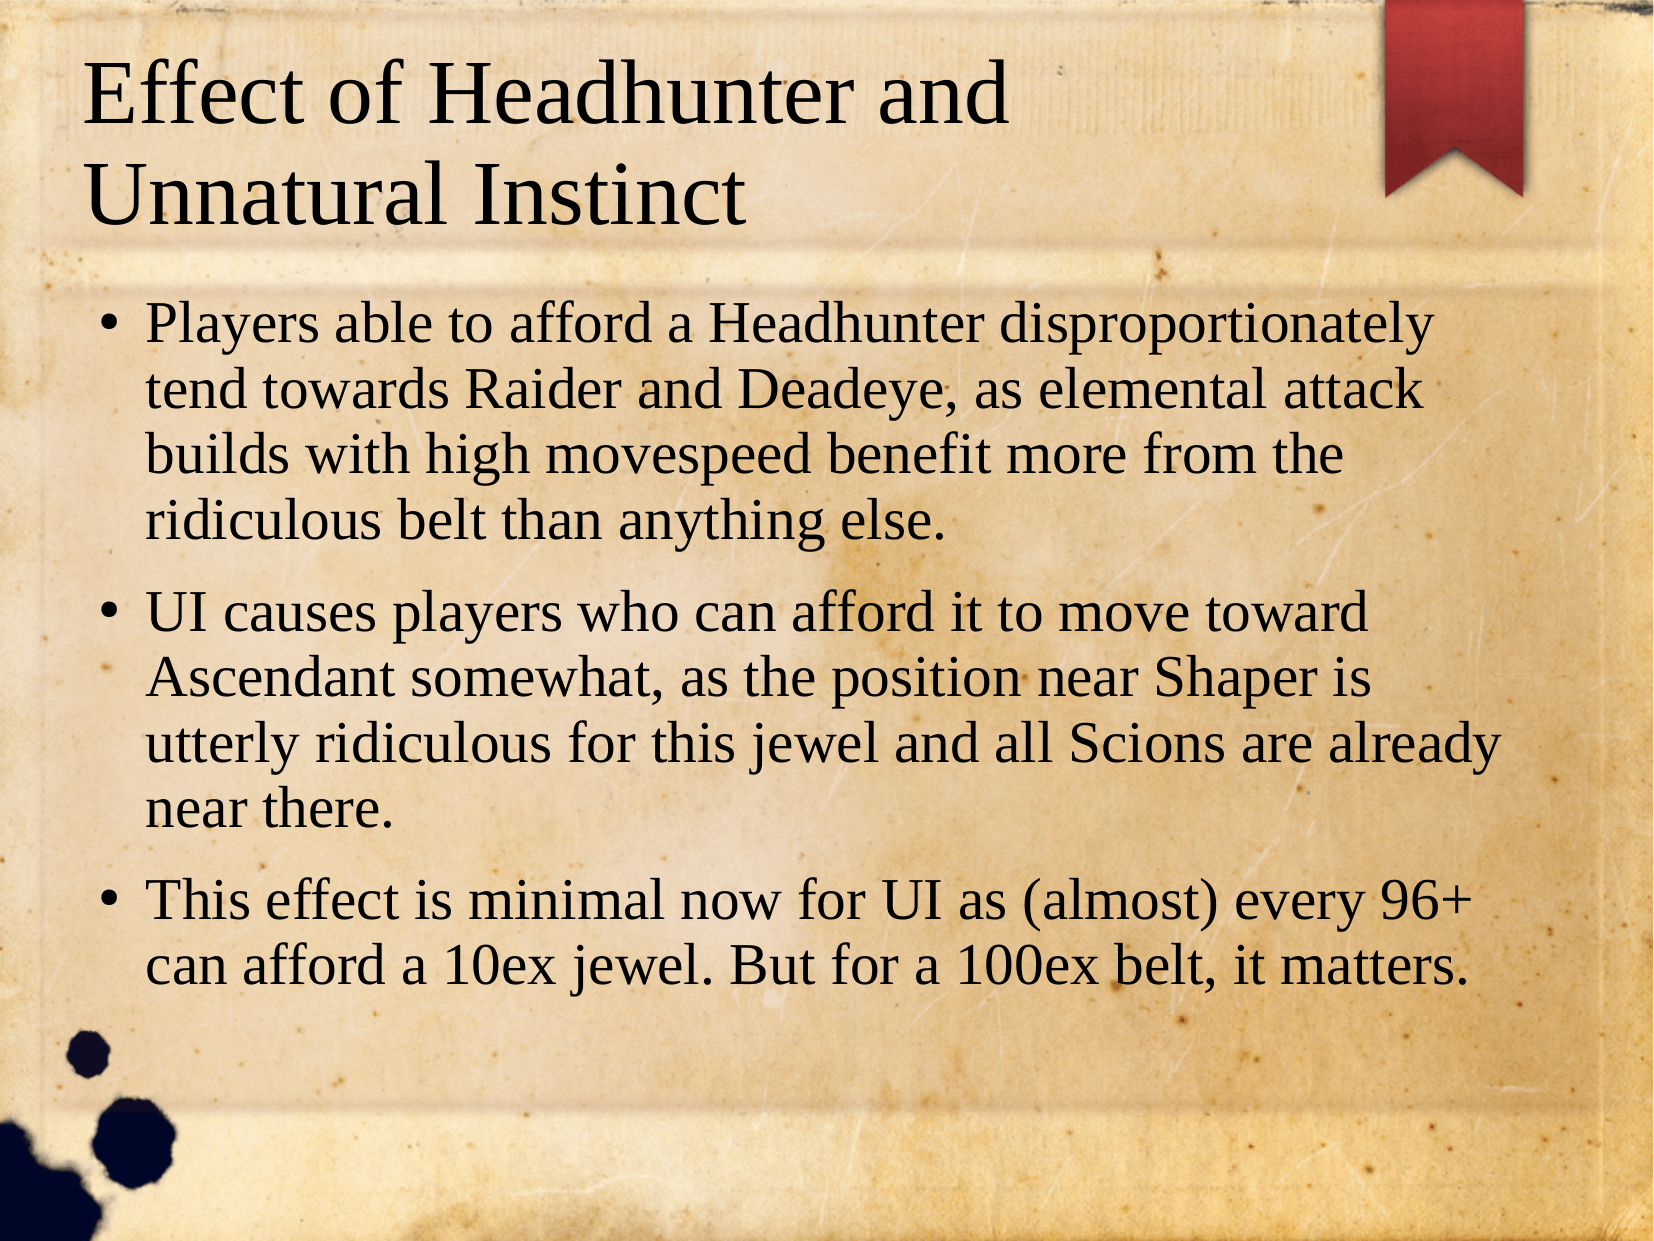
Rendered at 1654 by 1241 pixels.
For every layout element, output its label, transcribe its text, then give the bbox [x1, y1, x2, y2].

list Players able to afford a Headhunter disproportionately tend towards Raider and Deadeye, as elemental attack builds with high movespeed benefit more from the ridiculous belt than anything else. UI causes players who can afford it to move toward Ascendant somewhat, as the position near Shaper is utterly ridiculous for this jewel and all Scions are already near there. This effect is minimal now for UI as (almost) every 96+ can afford a 10ex jewel. But for a 100ex belt, it matters. [82, 290, 1538, 1010]
title Effect of Headhunter and Unnatural Instinct [82, 41, 1347, 245]
picture [0, 0, 1654, 1241]
